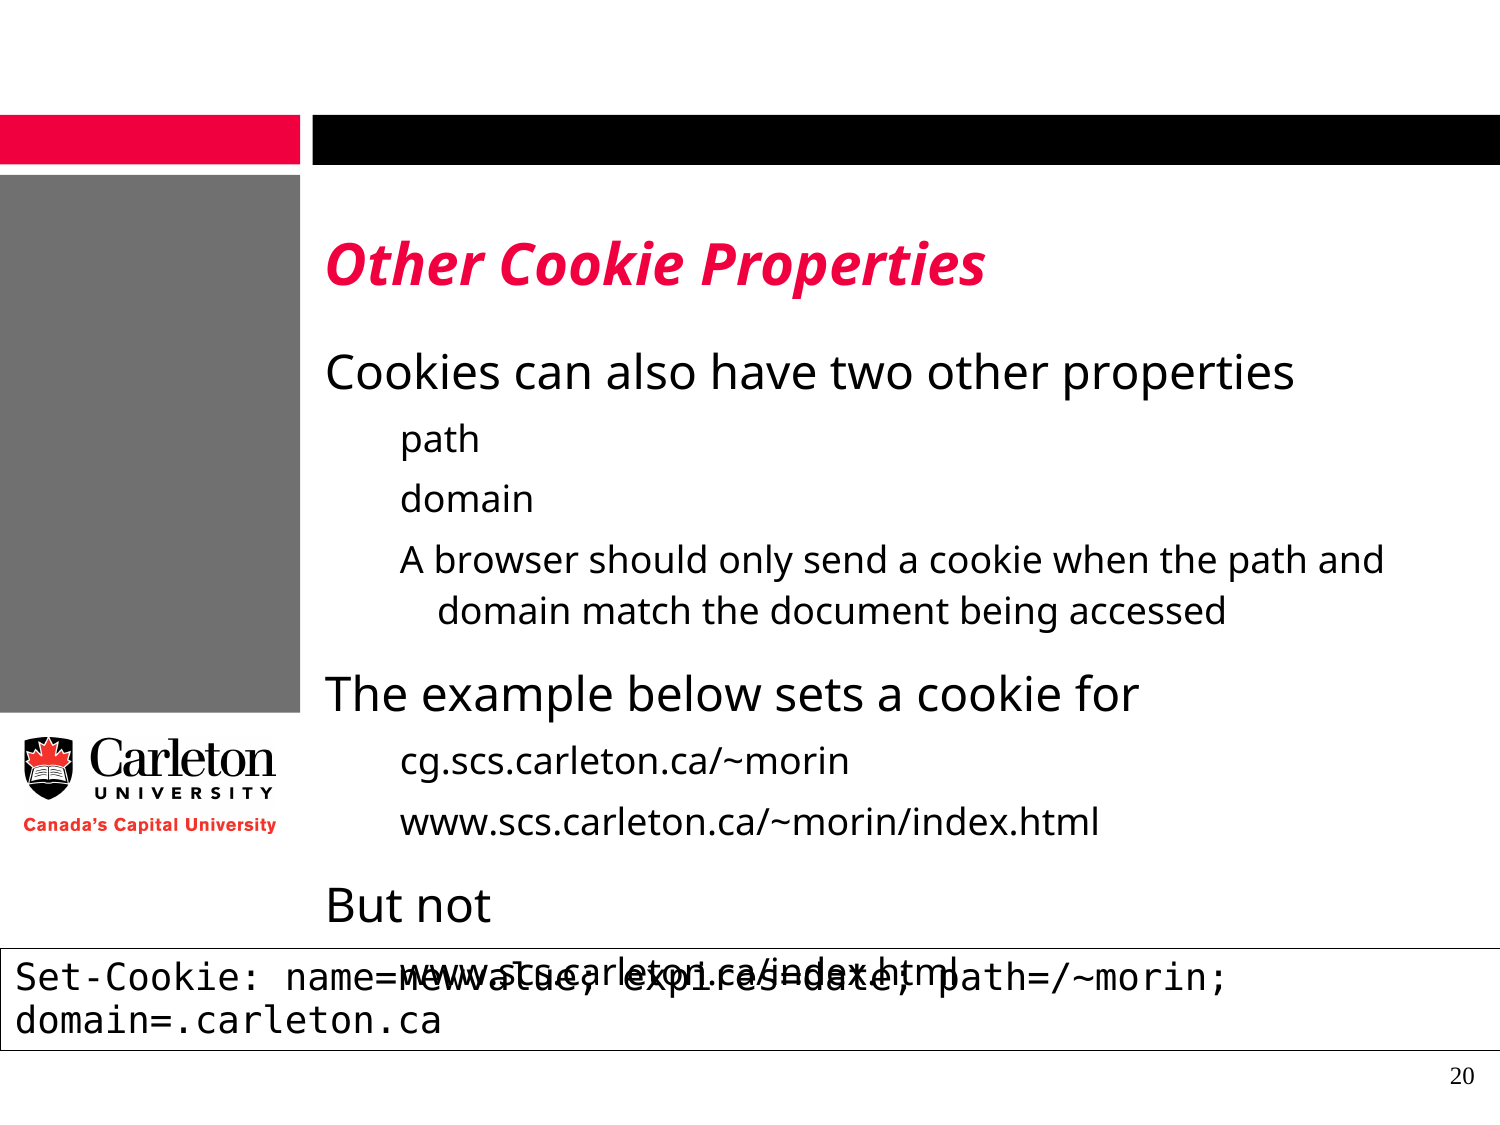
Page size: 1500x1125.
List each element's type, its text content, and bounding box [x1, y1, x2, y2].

list Cookies can also have two other properties path domain A browser should only send a cookie when the path and domain match the document being accessed The example below sets a cookie for cg.scs.carleton.ca/~morin www.scs.carleton.ca/~morin/index.html But not www.scs.carleton.ca/index.html [324, 324, 1450, 948]
text_box Set-Cookie: name=newvalue; expires=date; path=/~morin; domain=.carleton.ca [0, 948, 1500, 1051]
picture [24, 737, 276, 834]
title Other Cookie Properties [324, 194, 1450, 324]
